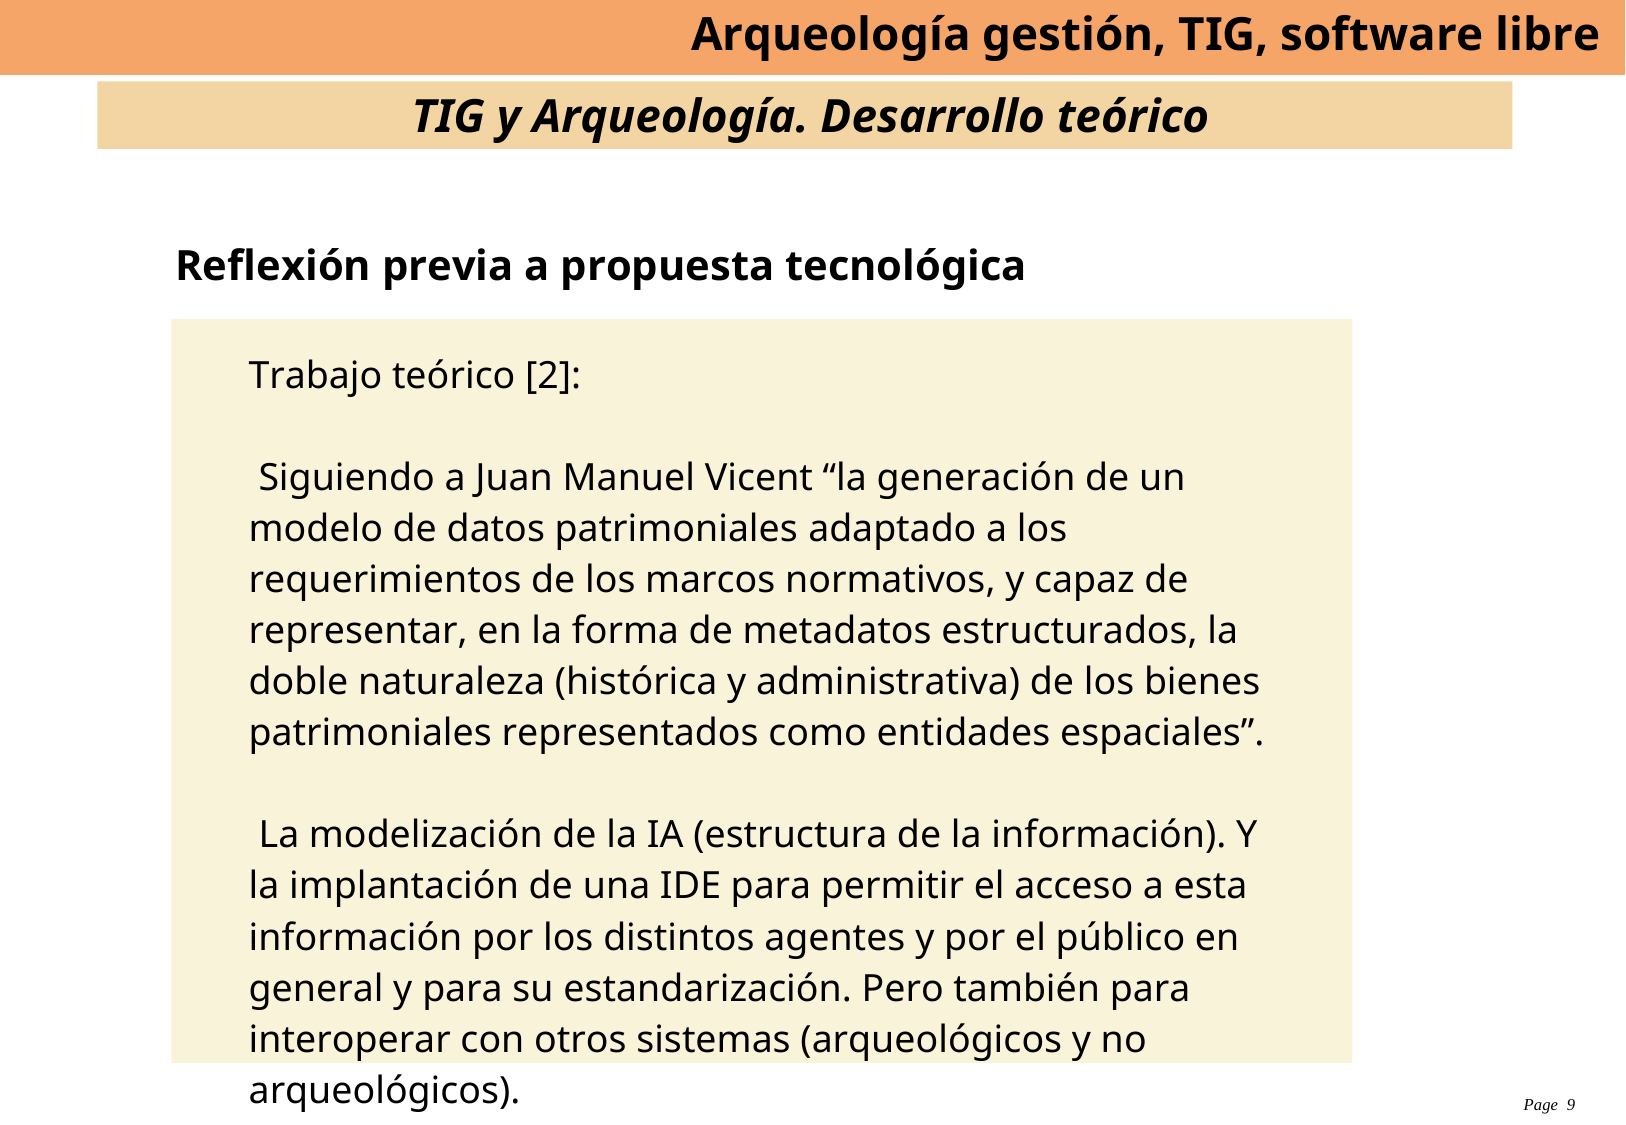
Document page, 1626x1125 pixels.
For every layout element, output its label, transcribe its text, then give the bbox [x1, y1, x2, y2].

text_box Trabajo teórico [2]: Siguiendo a Juan Manuel Vicent “la generación de un modelo de datos patrimoniales adaptado a los requerimientos de los marcos normativos, y capaz de representar, en la forma de metadatos estructurados, la doble naturaleza (histórica y administrativa) de los bienes patrimoniales representados como entidades espaciales”. La modelización de la IA (estructura de la información). Y la implantación de una IDE para permitir el acceso a esta información por los distintos agentes y por el público en general y para su estandarización. Pero también para interoperar con otros sistemas (arqueológicos y no arqueológicos). [236, 342, 1294, 1121]
text_box Reflexión previa a propuesta tecnológica [162, 212, 1359, 300]
text_box [0, 0, 1626, 75]
text_box [171, 318, 1353, 1063]
text_box Arqueología gestión, TIG, software libre [600, 0, 1616, 73]
text_box TIG y Arqueología. Desarrollo teórico [97, 81, 1513, 149]
